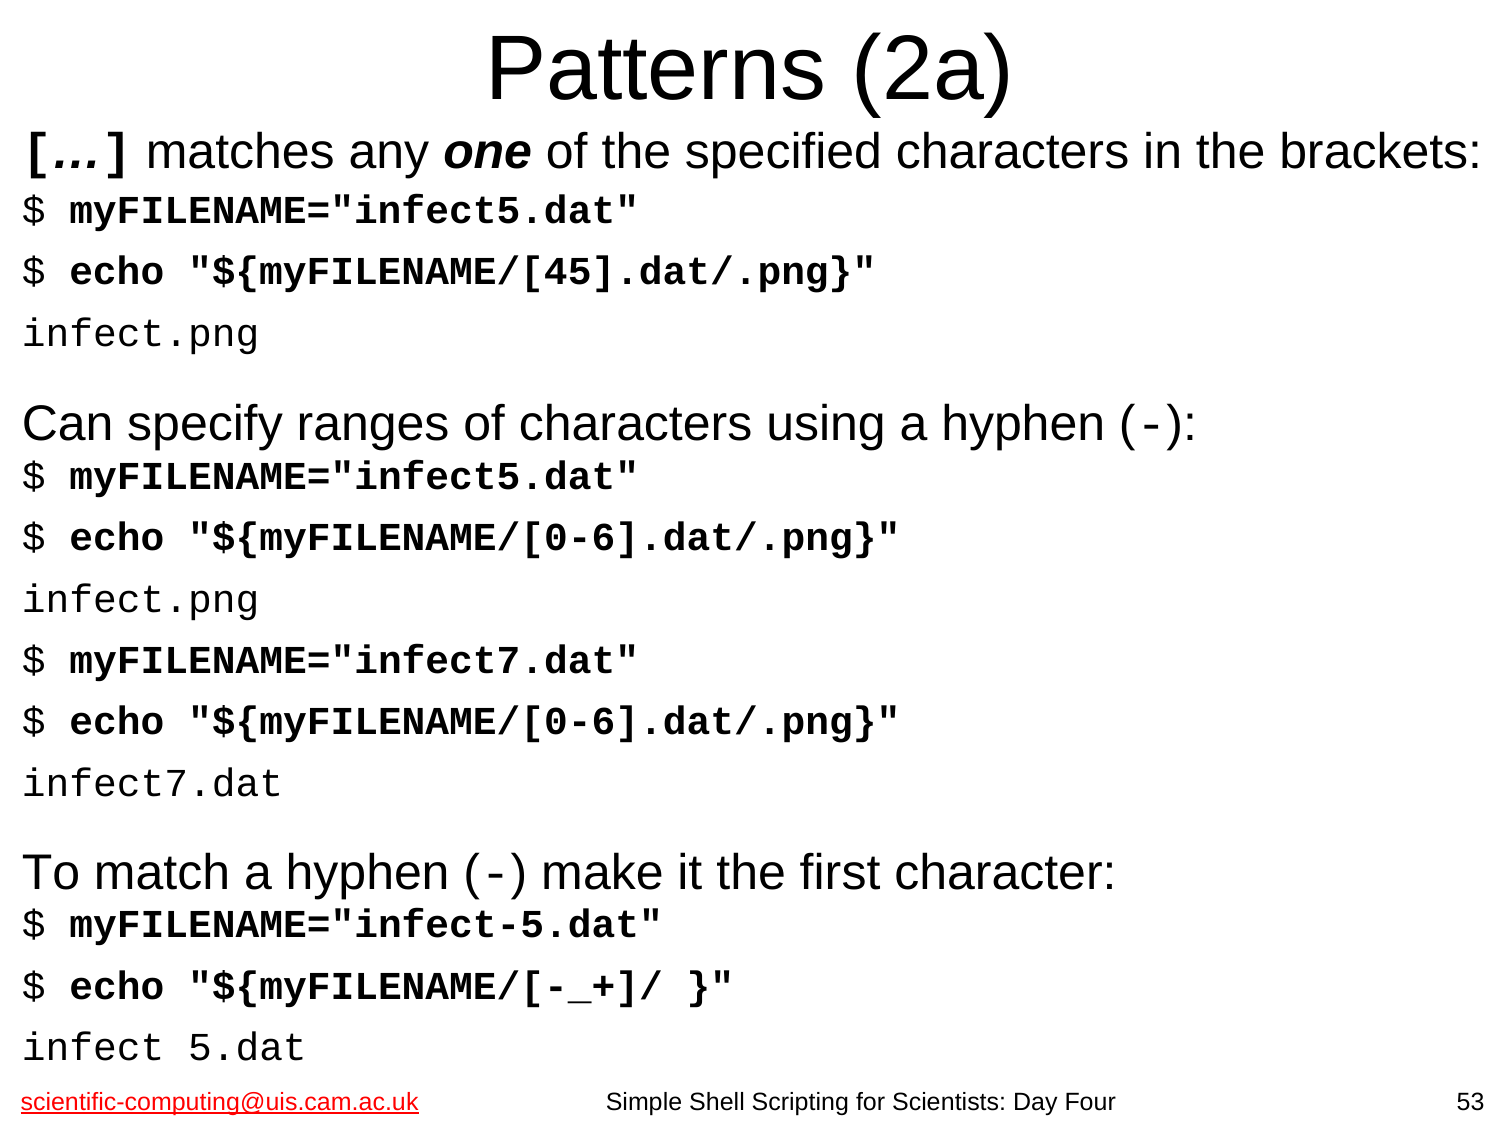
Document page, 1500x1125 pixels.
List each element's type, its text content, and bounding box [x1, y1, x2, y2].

text_box [291, 1087, 322, 1125]
list […] matches any one of the specified characters in the brackets: $ myFILENAME="infect5.dat" $ echo "${myFILENAME/[45].dat/.png}" infect.png [7, 117, 1493, 372]
list Can specify ranges of characters using a hyphen (-): $ myFILENAME="infect5.dat" $ echo "${myFILENAME/[0-6].dat/.png}" infect.png $ myFILENAME="infect7.dat" $ echo "${myFILENAME/[0-6].dat/.png}" infect7.dat [7, 389, 1494, 824]
list To match a hyphen (-) make it the first character: $ myFILENAME="infect-5.dat" $ echo "${myFILENAME/[-_+]/ }" infect 5.dat [7, 838, 1494, 1087]
title Patterns (2a) [112, 13, 1388, 117]
